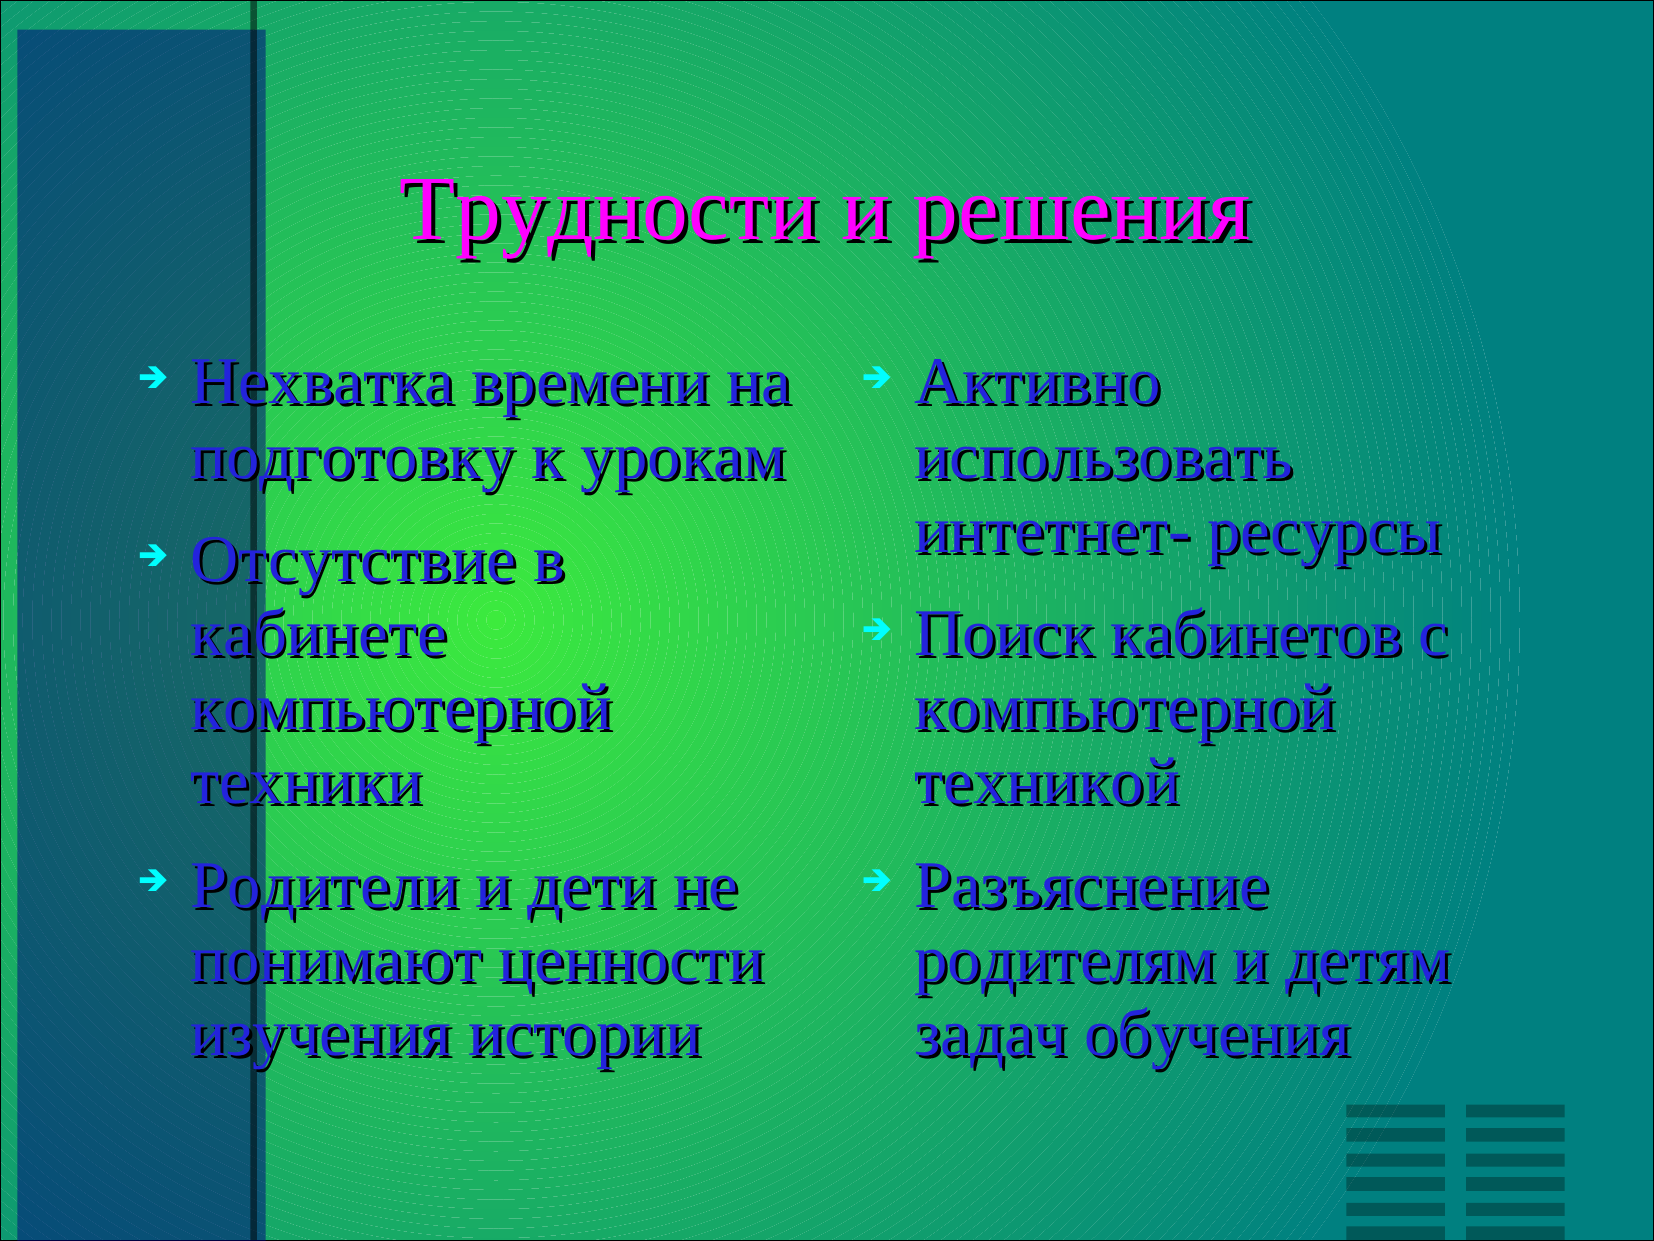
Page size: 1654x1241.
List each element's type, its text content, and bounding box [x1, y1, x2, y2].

title Трудности и решения [119, 104, 1533, 313]
list Нехватка времени на подготовку к урокам Отсутствие в кабинете компьютерной техники Родители и дети не понимают ценности изучения истории [119, 344, 809, 1196]
list Активно использовать интетнет- ресурсы Поиск кабинетов с компьютерной техникой Разъяснение родителям и детям задач обучения [843, 344, 1533, 1196]
